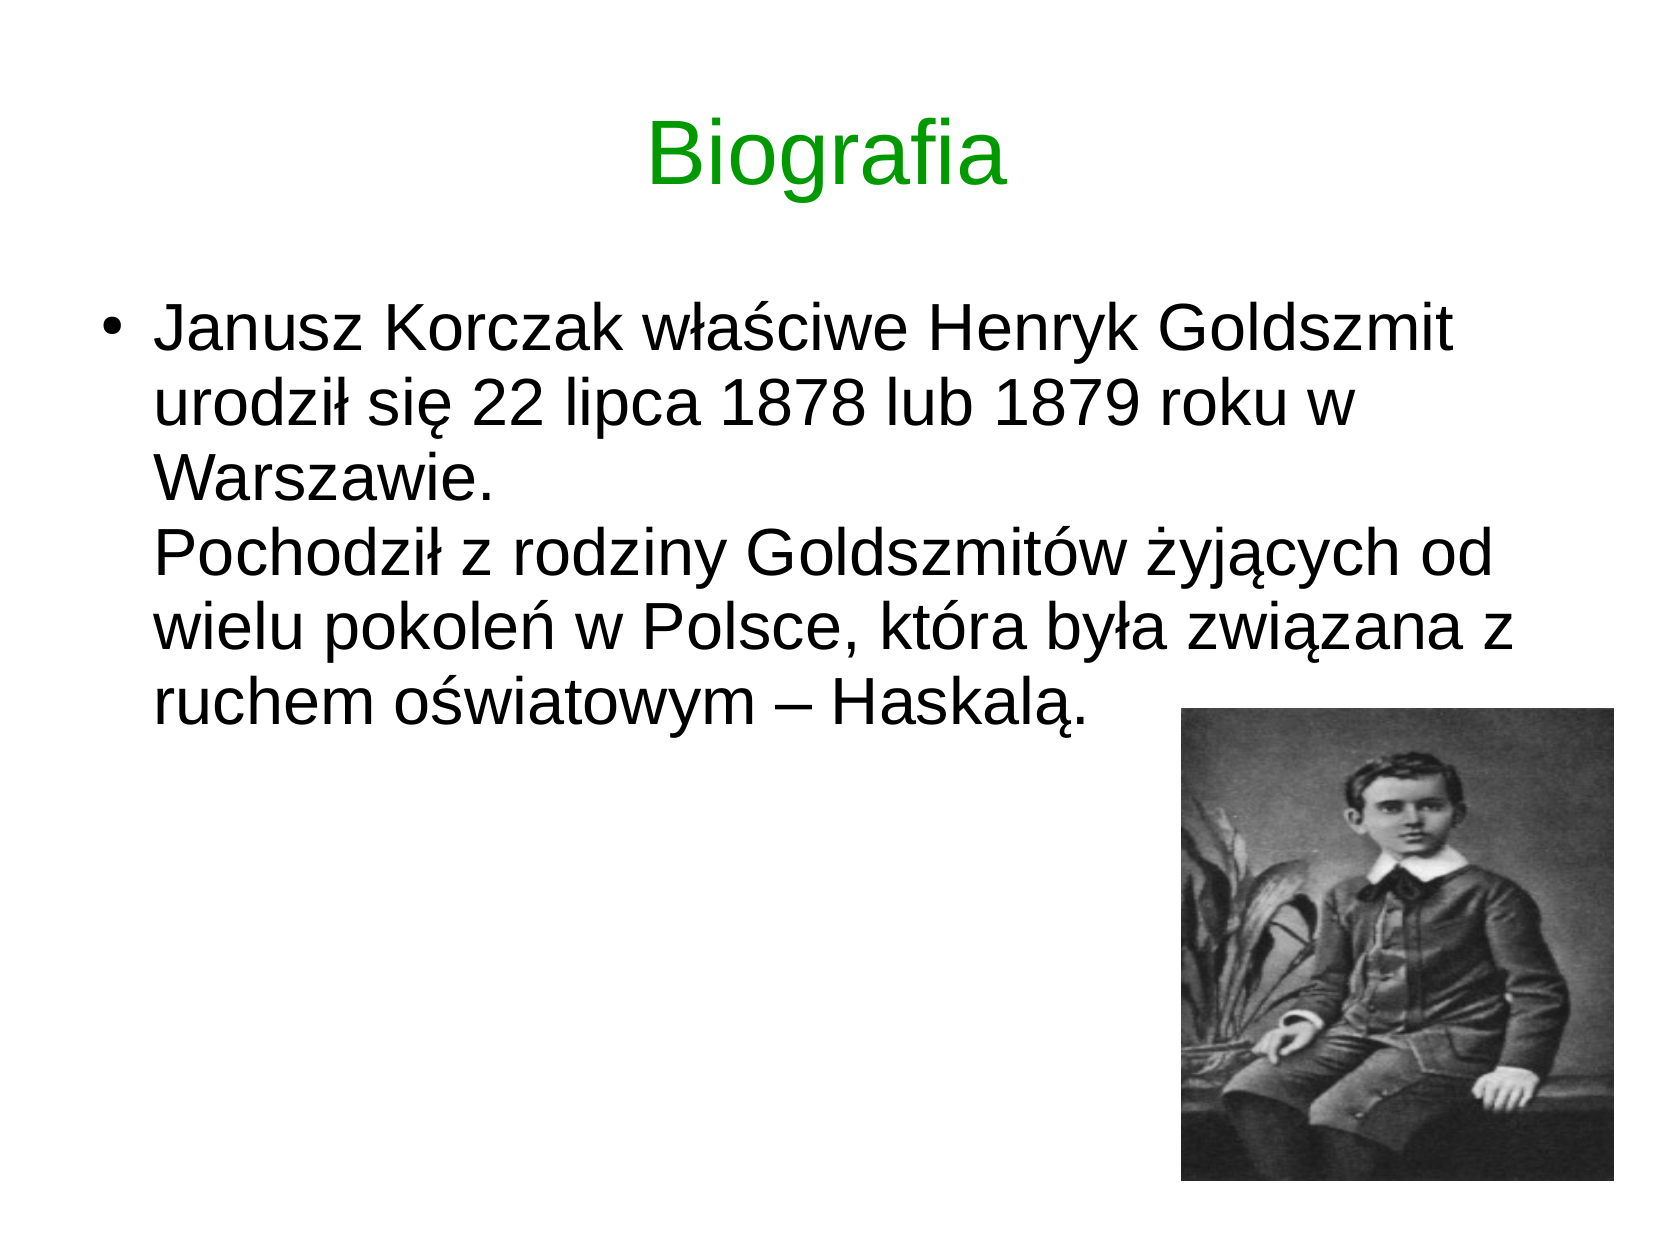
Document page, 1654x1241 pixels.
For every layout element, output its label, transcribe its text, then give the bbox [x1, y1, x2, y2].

title Biografia [82, 49, 1571, 257]
list Janusz Korczak właściwe Henryk Goldszmit urodził się 22 lipca 1878 lub 1879 roku w Warszawie. Pochodził z rodziny Goldszmitów żyjących od wielu pokoleń w Polsce, która była związana z ruchem oświatowym – Haskalą. [82, 290, 1571, 1109]
picture [1181, 708, 1614, 1181]
